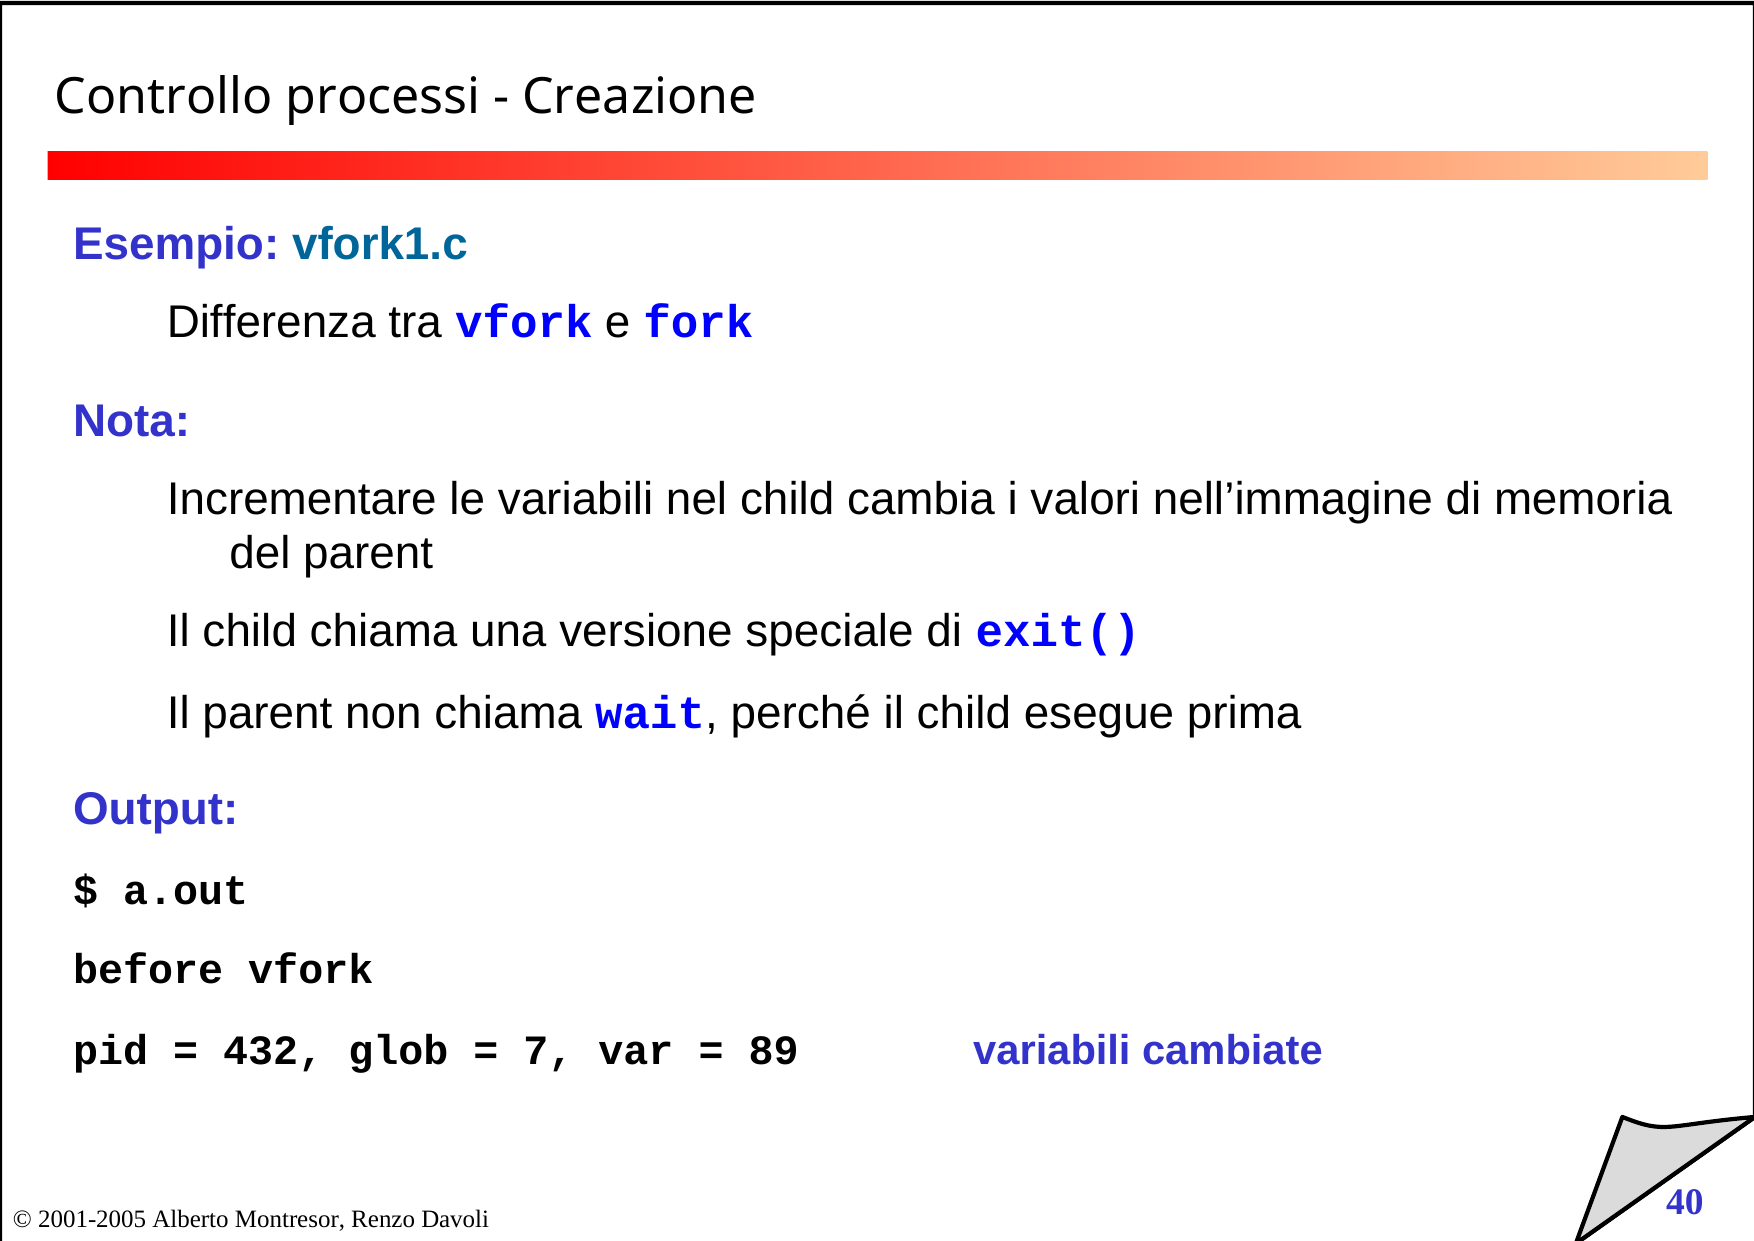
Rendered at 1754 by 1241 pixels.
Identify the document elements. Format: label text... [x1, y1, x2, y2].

list Esempio: vfork1.c Differenza tra vfork e fork Nota: Incrementare le variabili nel child cambia i valori nell’immagine di memoria del parent Il child chiama una versione speciale di exit() Il parent non chiama wait, perché il child esegue prima Output: $ a.out before vfork pid = 432, glob = 7, var = 89 variabili cambiate [58, 206, 1696, 1170]
title Controllo processi - Creazione [40, 49, 1714, 144]
